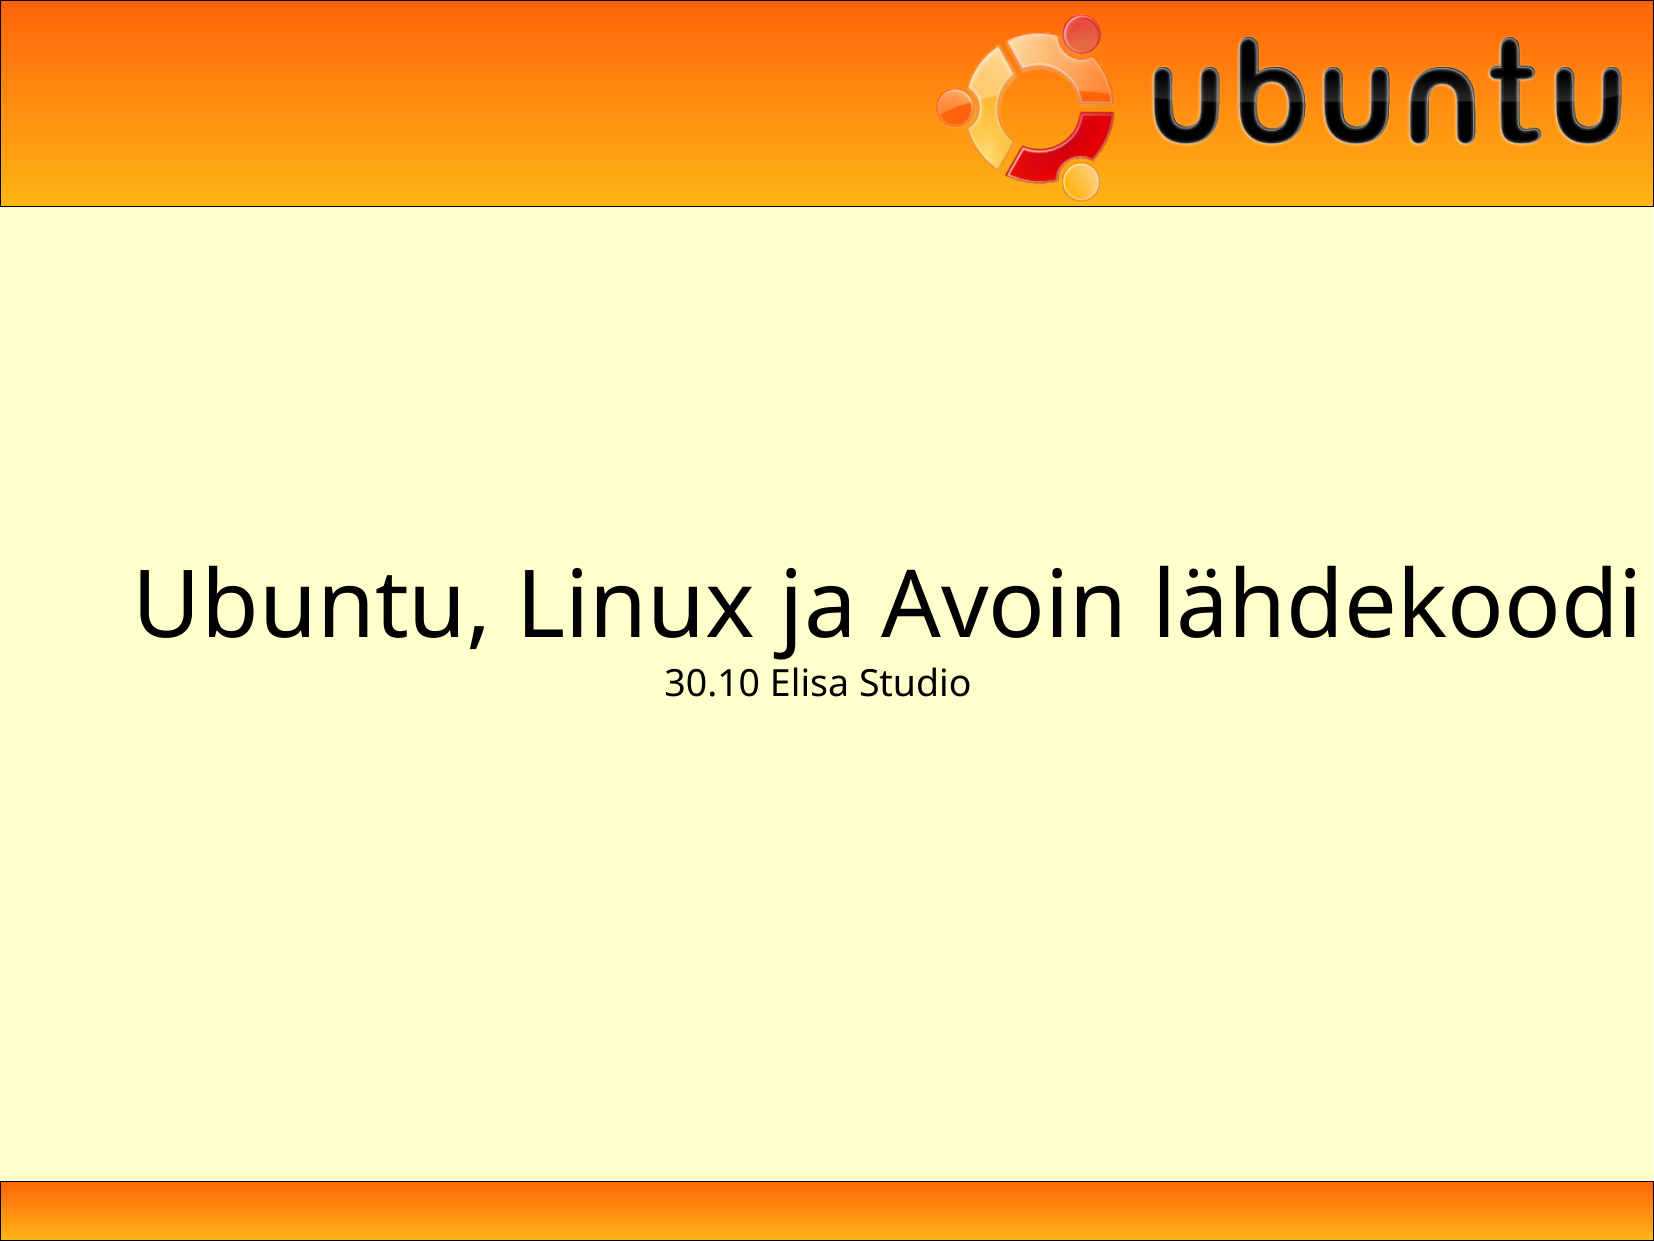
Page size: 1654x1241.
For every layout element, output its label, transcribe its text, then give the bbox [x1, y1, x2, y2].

picture [915, 0, 1654, 218]
text_box 30.10 Elisa Studio [649, 649, 981, 707]
text_box [0, 1181, 1654, 1241]
text_box Ubuntu, Linux ja Avoin lähdekoodi [118, 530, 1601, 651]
text_box [0, 0, 915, 207]
